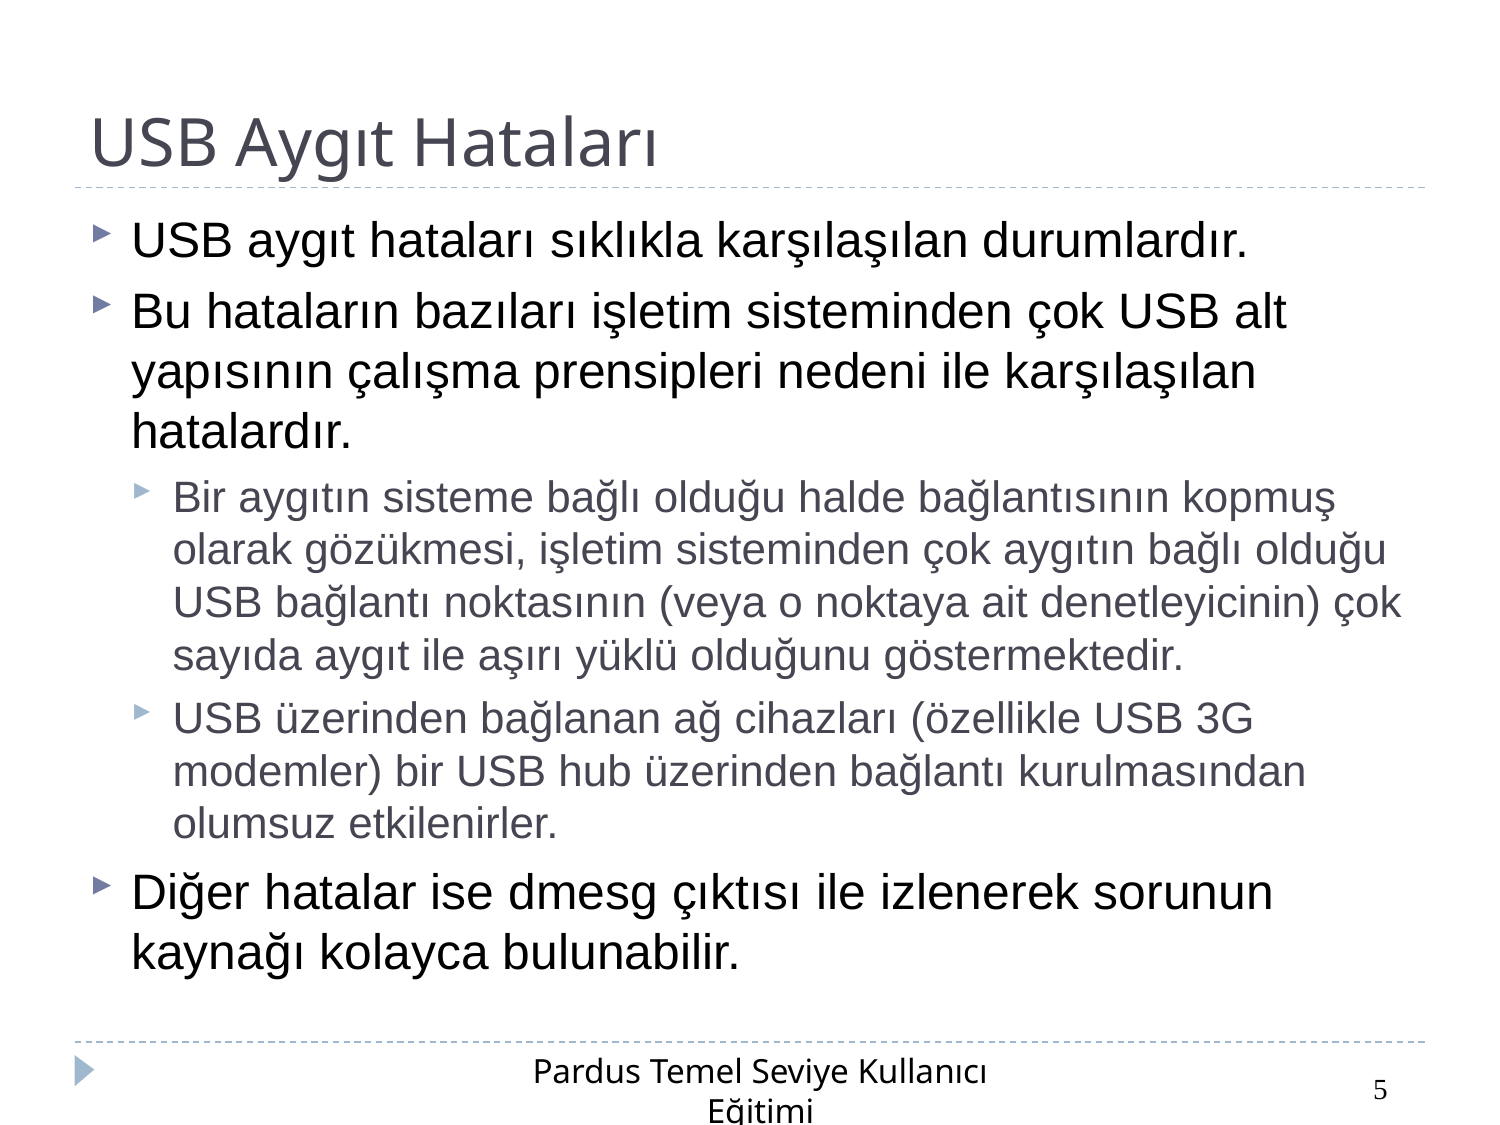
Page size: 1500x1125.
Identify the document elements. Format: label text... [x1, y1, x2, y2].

title USB Aygıt Hataları [75, 24, 1425, 188]
list USB aygıt hataları sıklıkla karşılaşılan durumlardır. Bu hataların bazıları işletim sisteminden çok USB alt yapısının çalışma prensipleri nedeni ile karşılaşılan hatalardır. Bir aygıtın sisteme bağlı olduğu halde bağlantısının kopmuş olarak gözükmesi, işletim sisteminden çok aygıtın bağlı olduğu USB bağlantı noktasının (veya o noktaya ait denetleyicinin) çok sayıda aygıt ile aşırı yüklü olduğunu göstermektedir. USB üzerinden bağlanan ağ cihazları (özellikle USB 3G modemler) bir USB hub üzerinden bağlantı kurulmasından olumsuz etkilenirler. Diğer hatalar ise dmesg çıktısı ile izlenerek sorunun kaynağı kolayca bulunabilir. [75, 200, 1425, 1010]
